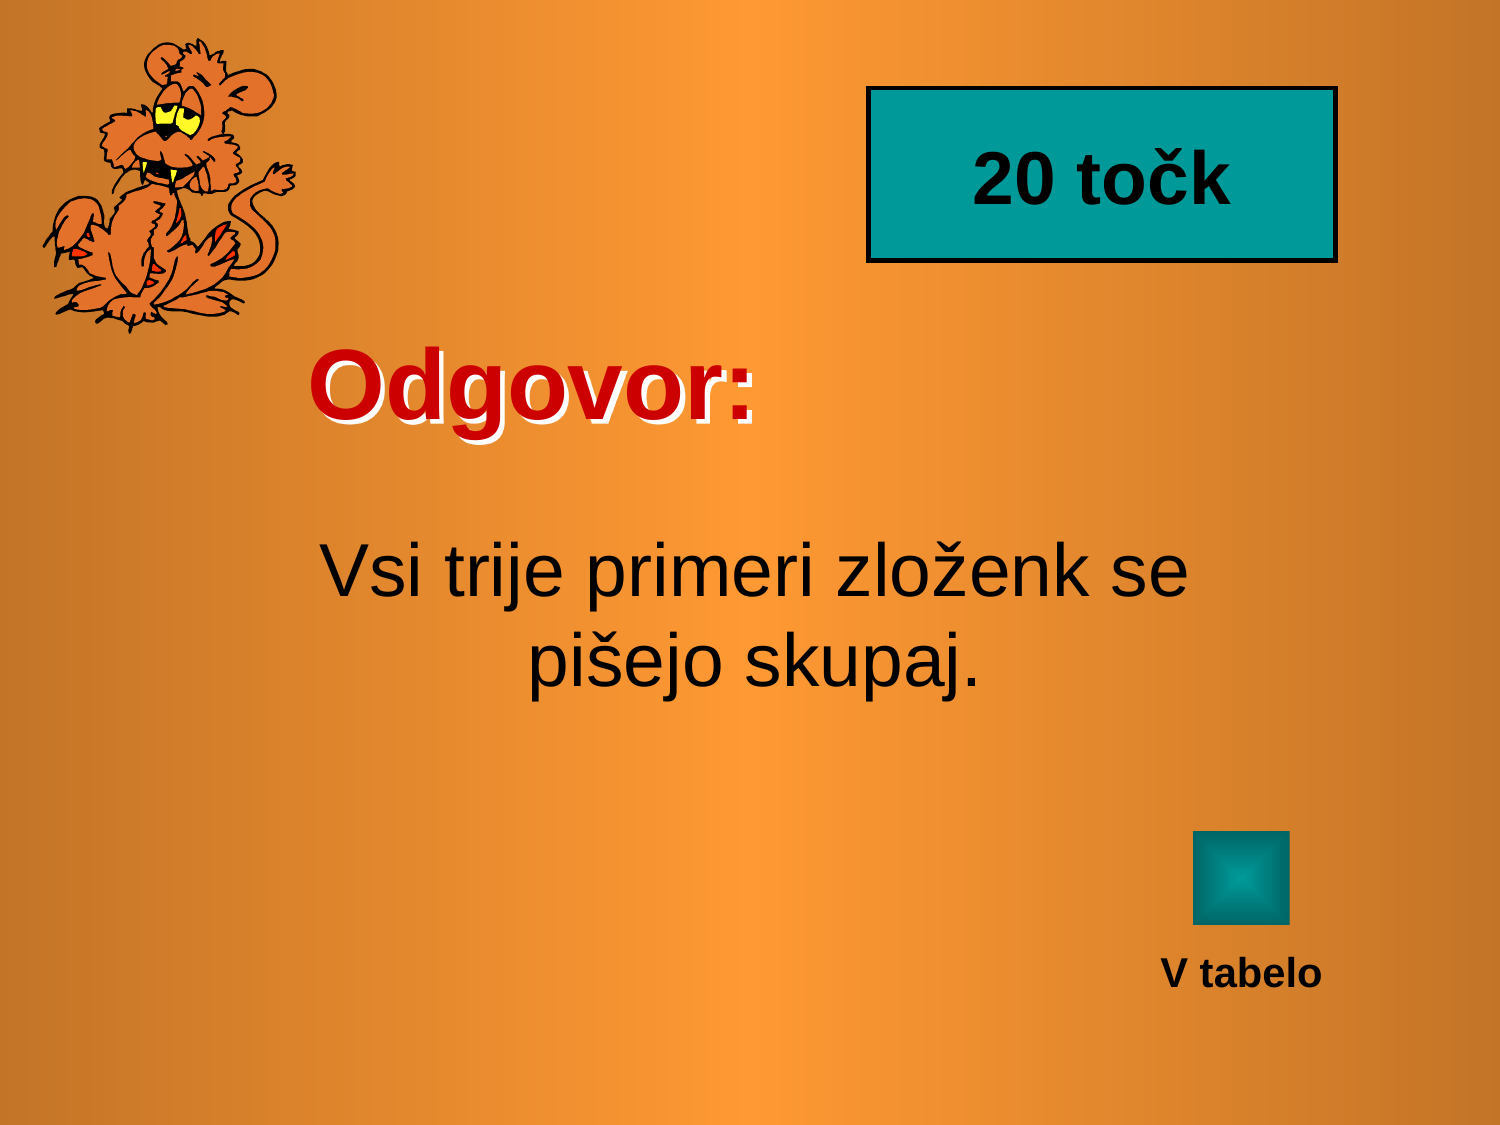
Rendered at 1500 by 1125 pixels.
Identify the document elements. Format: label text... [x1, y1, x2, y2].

text_box V tabelo [1067, 938, 1416, 1004]
title Odgovor: [292, 298, 820, 461]
text_box Vsi trije primeri zloženk se pišejo skupaj. [204, 514, 1306, 710]
text_box 20 točk [868, 87, 1336, 261]
text_box [1193, 831, 1290, 925]
